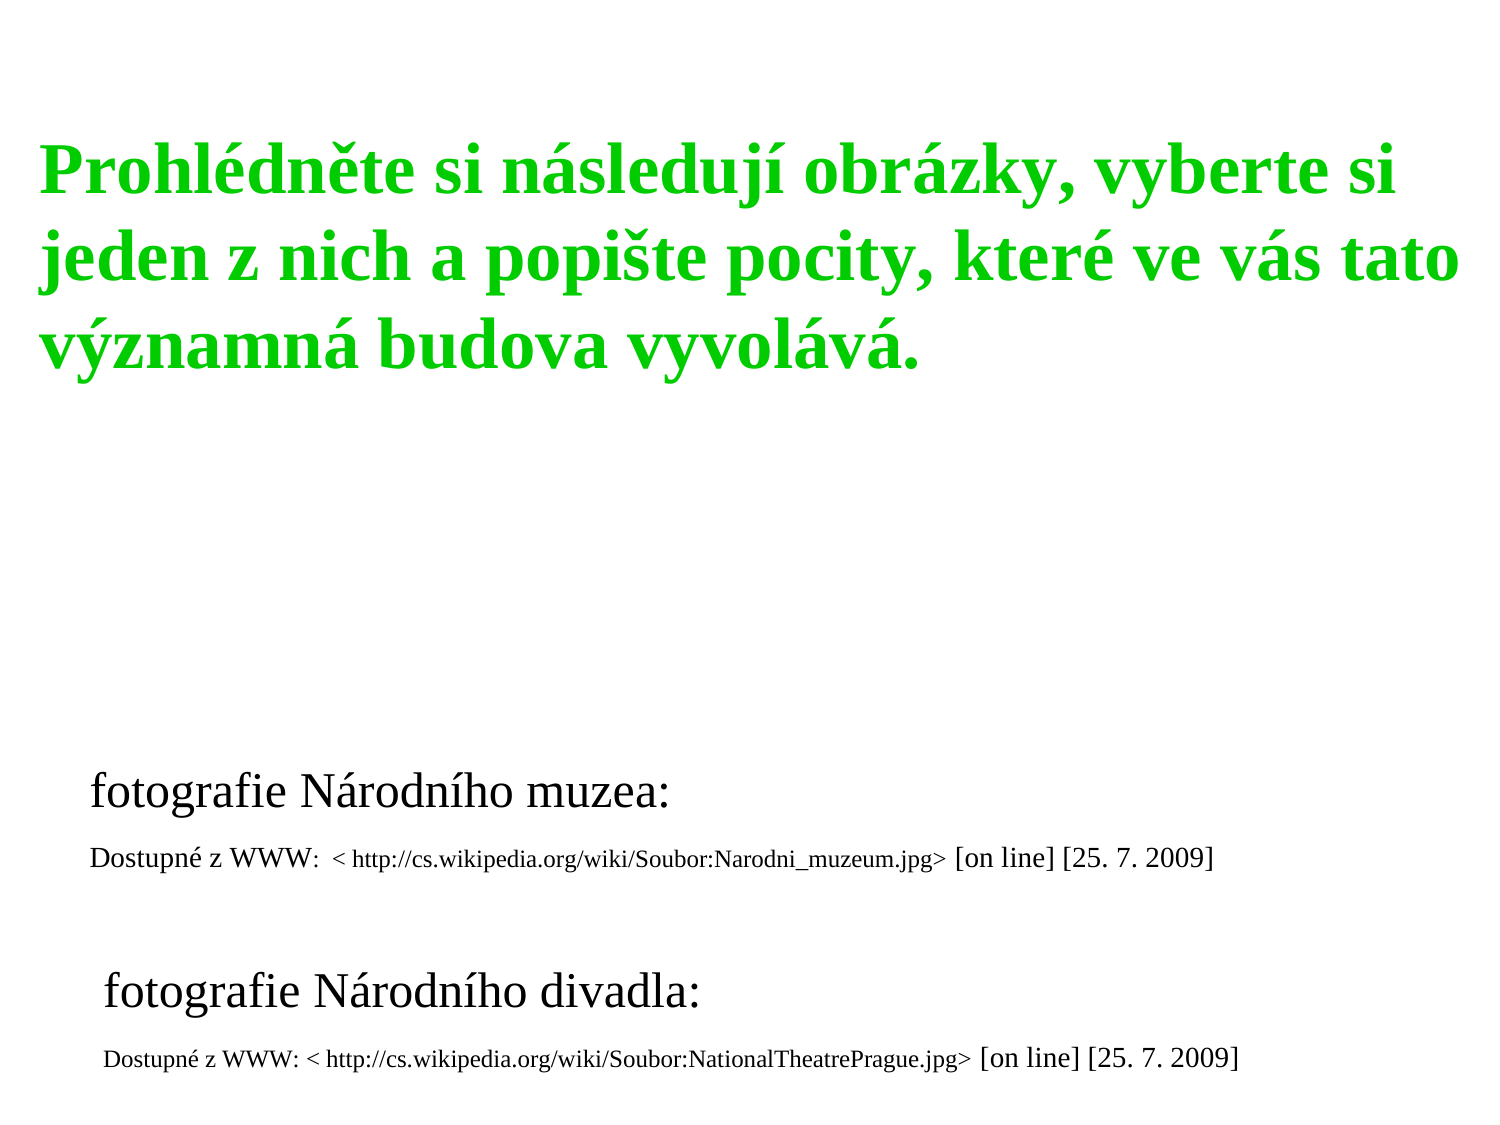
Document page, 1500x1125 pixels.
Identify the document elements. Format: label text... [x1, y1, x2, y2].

text_box fotografie Národního divadla: Dostupné z WWW: < http://cs.wikipedia.org/wiki/Soubor:NationalTheatrePrague.jpg> [on line] [25. 7. 2009] [88, 949, 1267, 1086]
text_box fotografie Národního muzea: Dostupné z WWW: < http://cs.wikipedia.org/wiki/Soubor:Narodni_muzeum.jpg> [on line] [25. 7. 2009] [74, 749, 1242, 886]
text_box Prohlédněte si následují obrázky, vyberte si jeden z nich a popište pocity, které ve vás tato významná budova vyvolává. [24, 112, 1500, 391]
